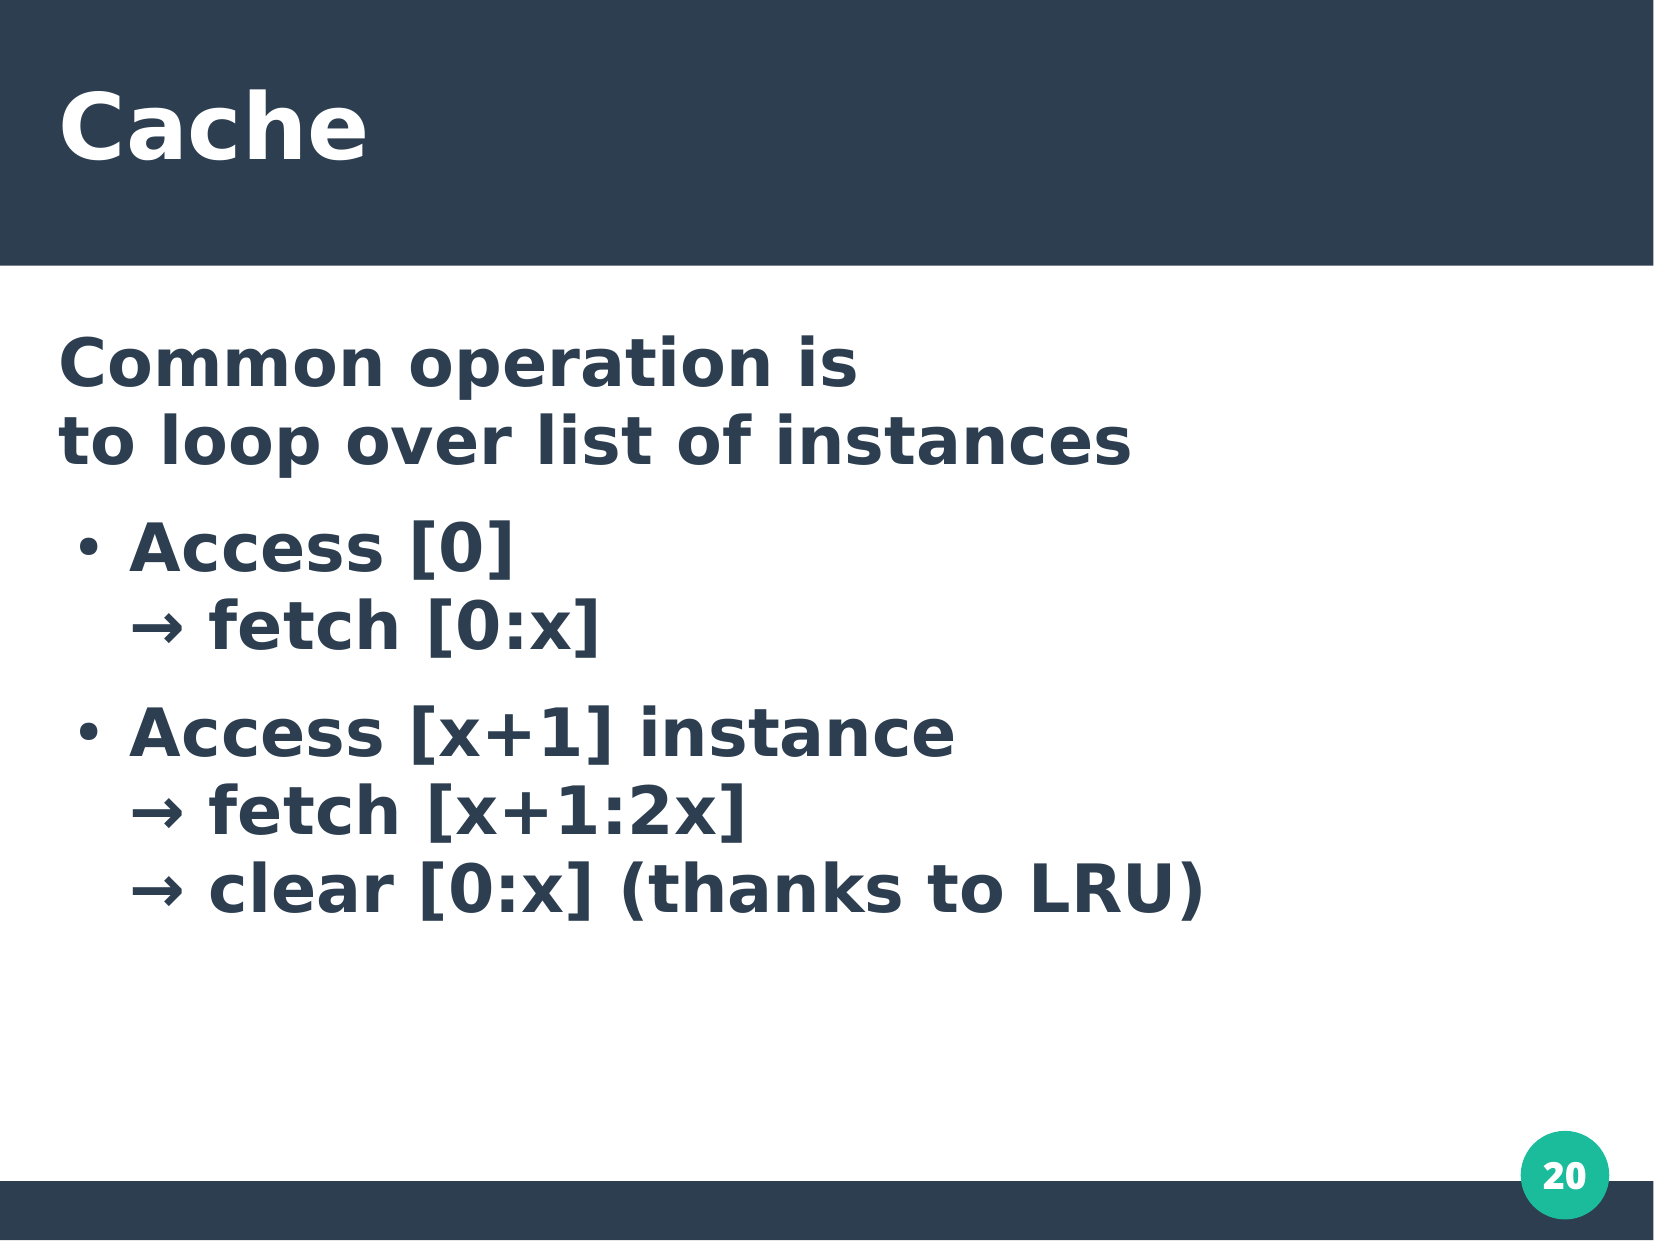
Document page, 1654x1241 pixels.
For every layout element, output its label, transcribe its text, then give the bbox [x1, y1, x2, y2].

list Common operation is to loop over list of instances Access [0] → fetch [0:x] Access [x+1] instance → fetch [x+1:2x] → clear [0:x] (thanks to LRU) [59, 324, 1595, 1152]
title Cache [59, 49, 1595, 207]
